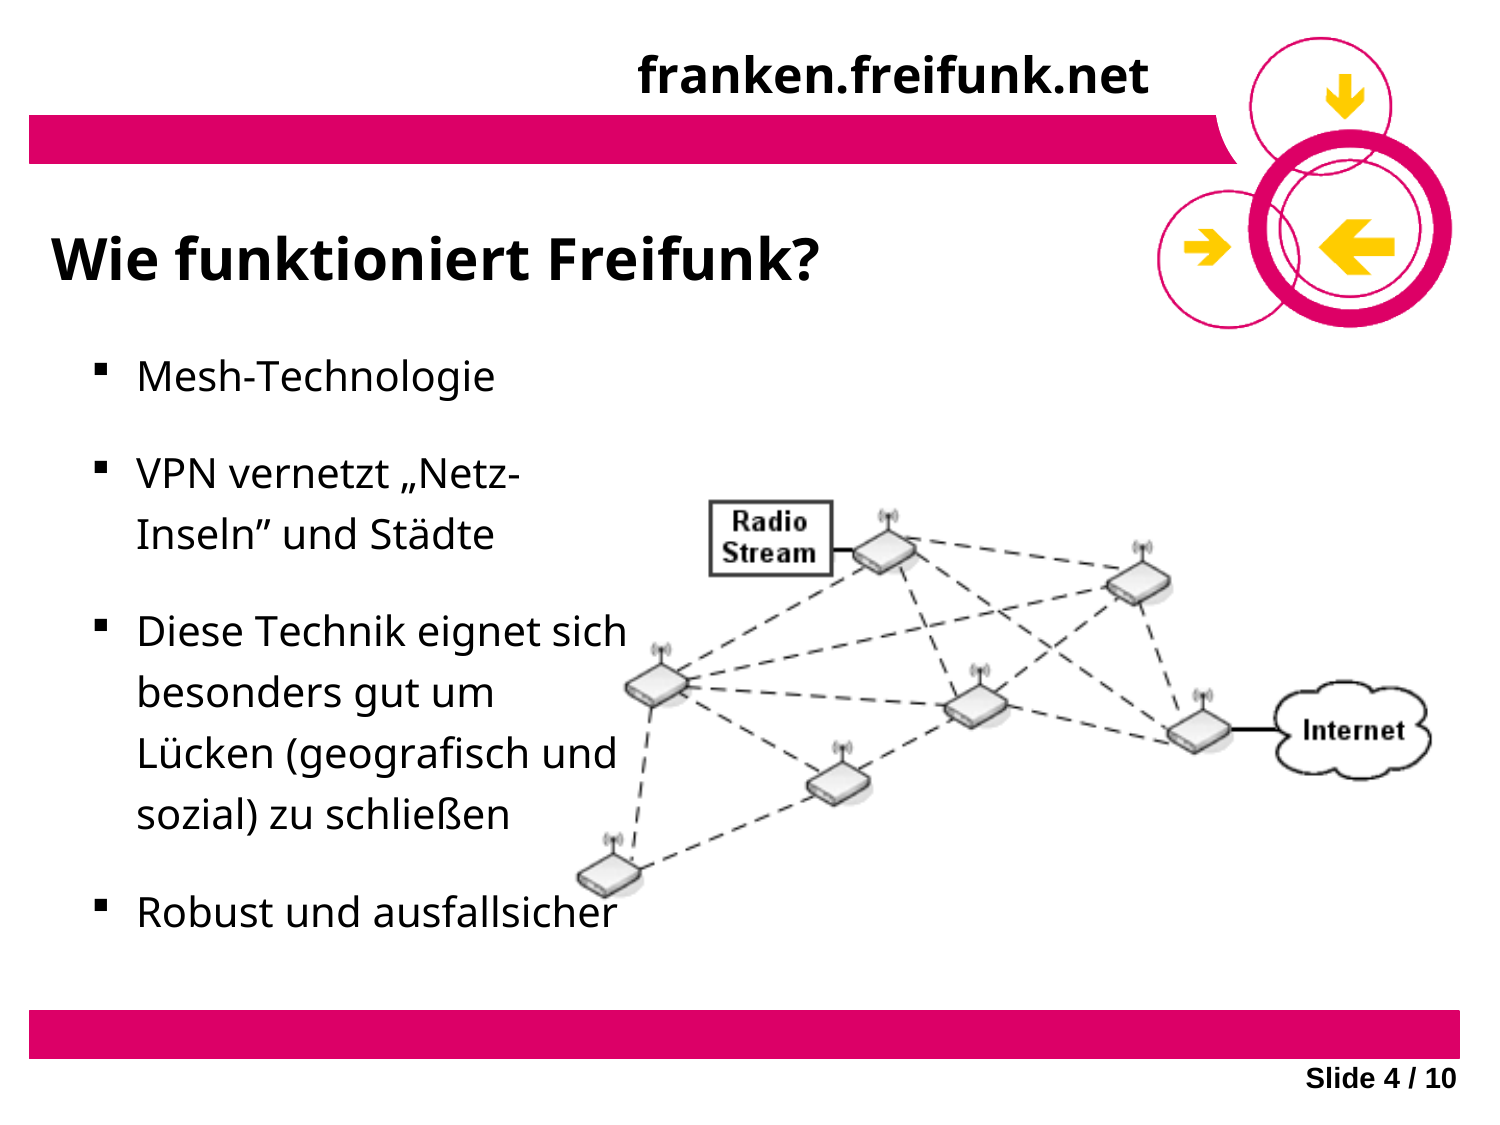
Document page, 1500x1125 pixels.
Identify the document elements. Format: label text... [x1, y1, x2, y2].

text_box Mesh-Technologie VPN vernetzt „Netz-Inseln” und Städte Diese Technik eignet sich besonders gut um Lücken (geografisch und sozial) zu schließen Robust und ausfallsicher [61, 342, 650, 1029]
picture [1150, 32, 1461, 332]
text_box Wie funktioniert Freifunk? [51, 212, 1123, 289]
picture [650, 492, 1453, 922]
